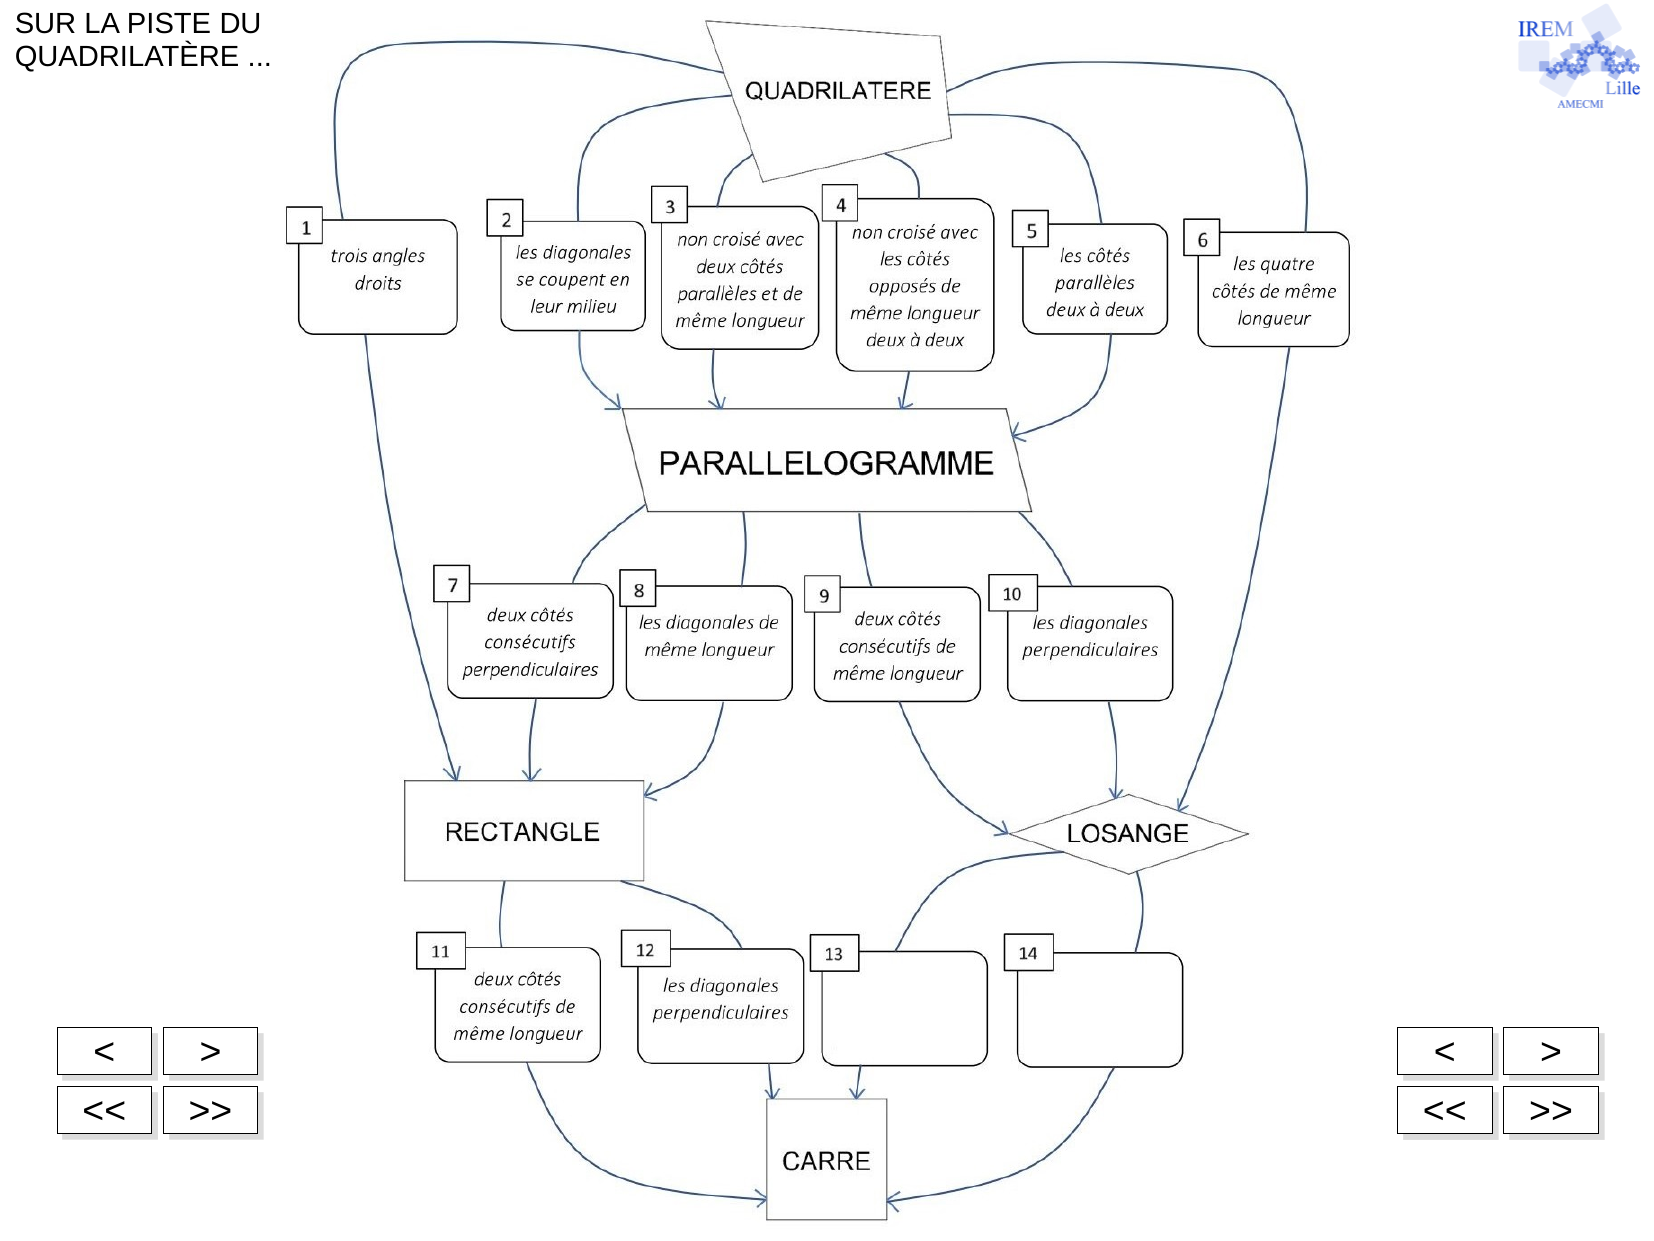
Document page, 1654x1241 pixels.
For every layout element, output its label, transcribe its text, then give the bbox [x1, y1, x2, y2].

text_box > [1503, 1027, 1599, 1075]
picture [1503, 0, 1654, 112]
text_box << [1397, 1086, 1493, 1134]
text_box >> [1503, 1086, 1599, 1134]
text_box < [1397, 1027, 1493, 1075]
text_box >> [163, 1086, 258, 1134]
picture [269, 0, 1384, 1241]
text_box > [163, 1027, 258, 1075]
text_box << [57, 1086, 152, 1134]
text_box SUR LA PISTE DU QUADRILATÈRE ... [0, 0, 302, 88]
text_box < [57, 1027, 152, 1075]
